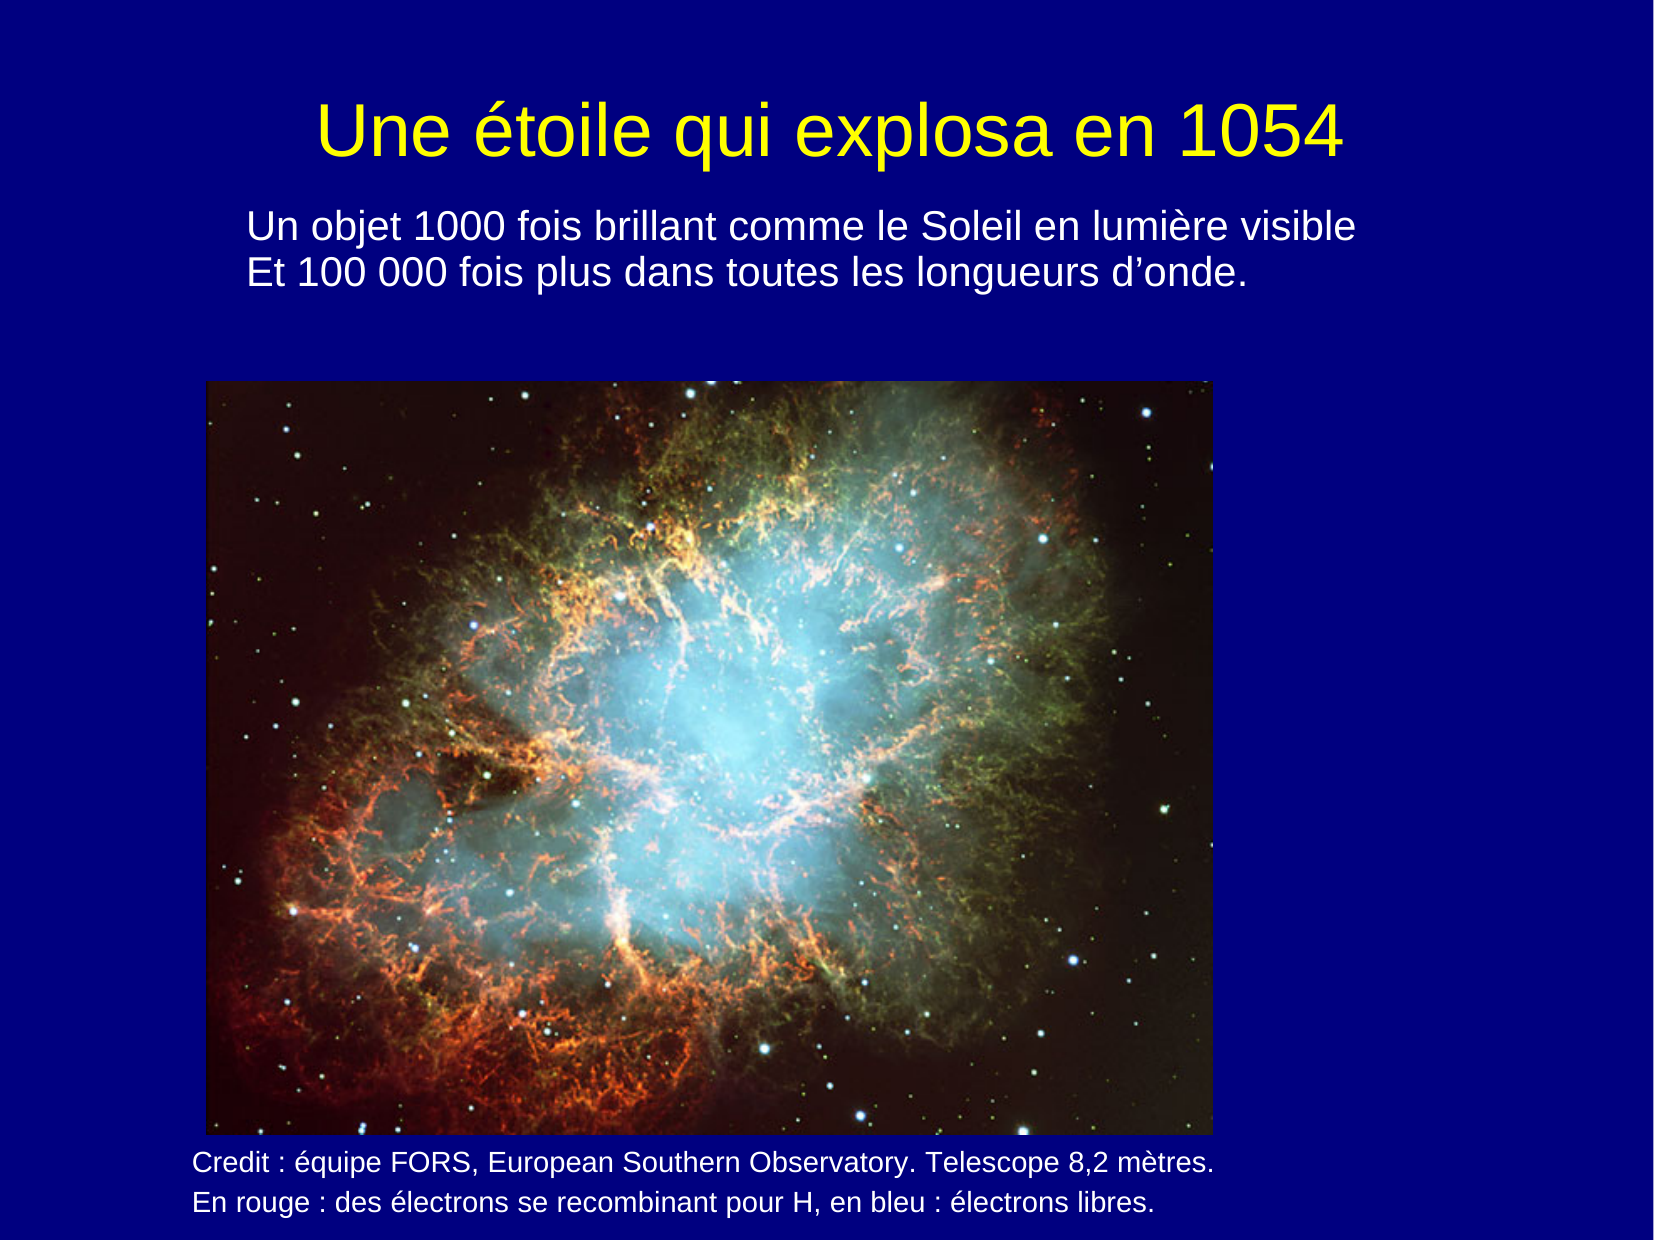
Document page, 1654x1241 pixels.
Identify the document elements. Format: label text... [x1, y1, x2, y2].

picture [206, 381, 1213, 1135]
title Une étoile qui explosa en 1054 [137, 27, 1544, 235]
text_box Un objet 1000 fois brillant comme le Soleil en lumière visible Et 100 000 fois plus dans toutes les longueurs d’onde. [231, 194, 1373, 304]
subtitle Credit : équipe FORS, European Southern Observatory. Telescope 8,2 mètres. En rouge : des électrons se recombinant pour H, en bleu : électrons libres. [177, 1137, 1487, 1241]
